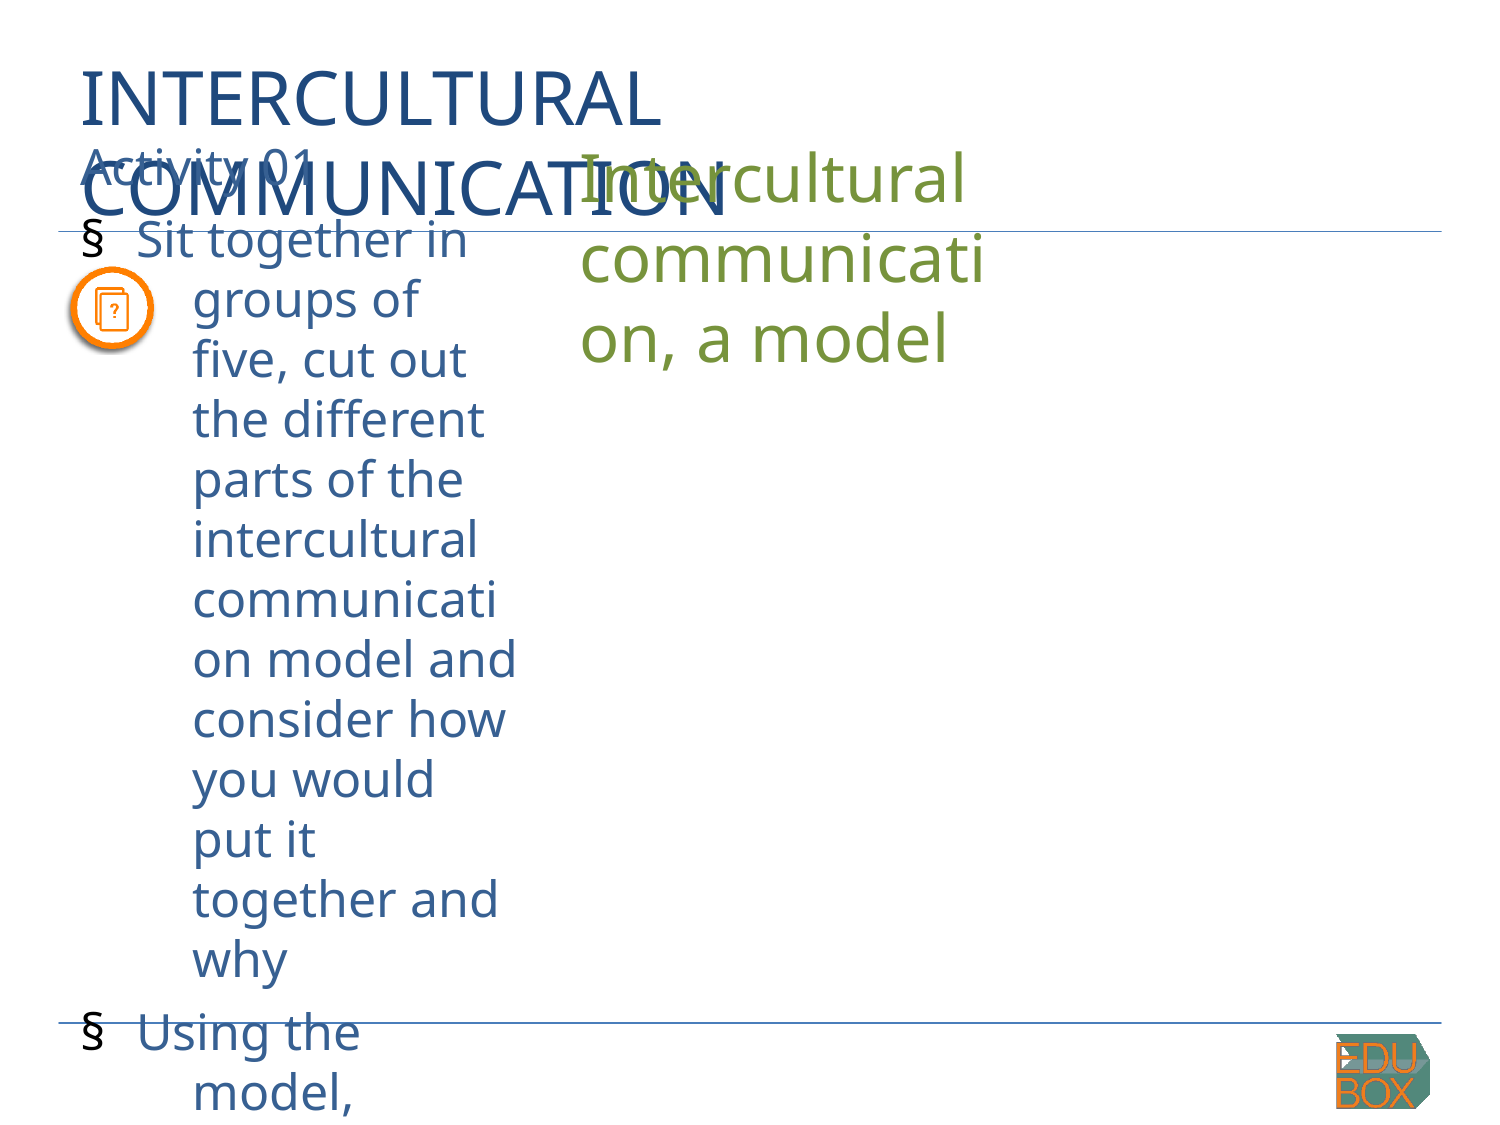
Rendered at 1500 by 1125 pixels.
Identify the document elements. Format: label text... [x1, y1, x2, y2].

list Intercultural communication, a model [64, 127, 1329, 247]
picture [1328, 1028, 1437, 1114]
list Activity 01 Sit together in groups of five, cut out the different parts of the intercultural communication model and consider how you would put it together and why Using the model, consider where cultural factors, the memberships of different sub-collectives and power-relations fit in The symbols in the small circles indicate different tools for handling communication situations. Which tools do you already have in your suitcase? [171, 255, 1459, 1005]
title INTERCULTURAL COMMUNICATION [64, 42, 1400, 153]
picture [64, 260, 160, 355]
